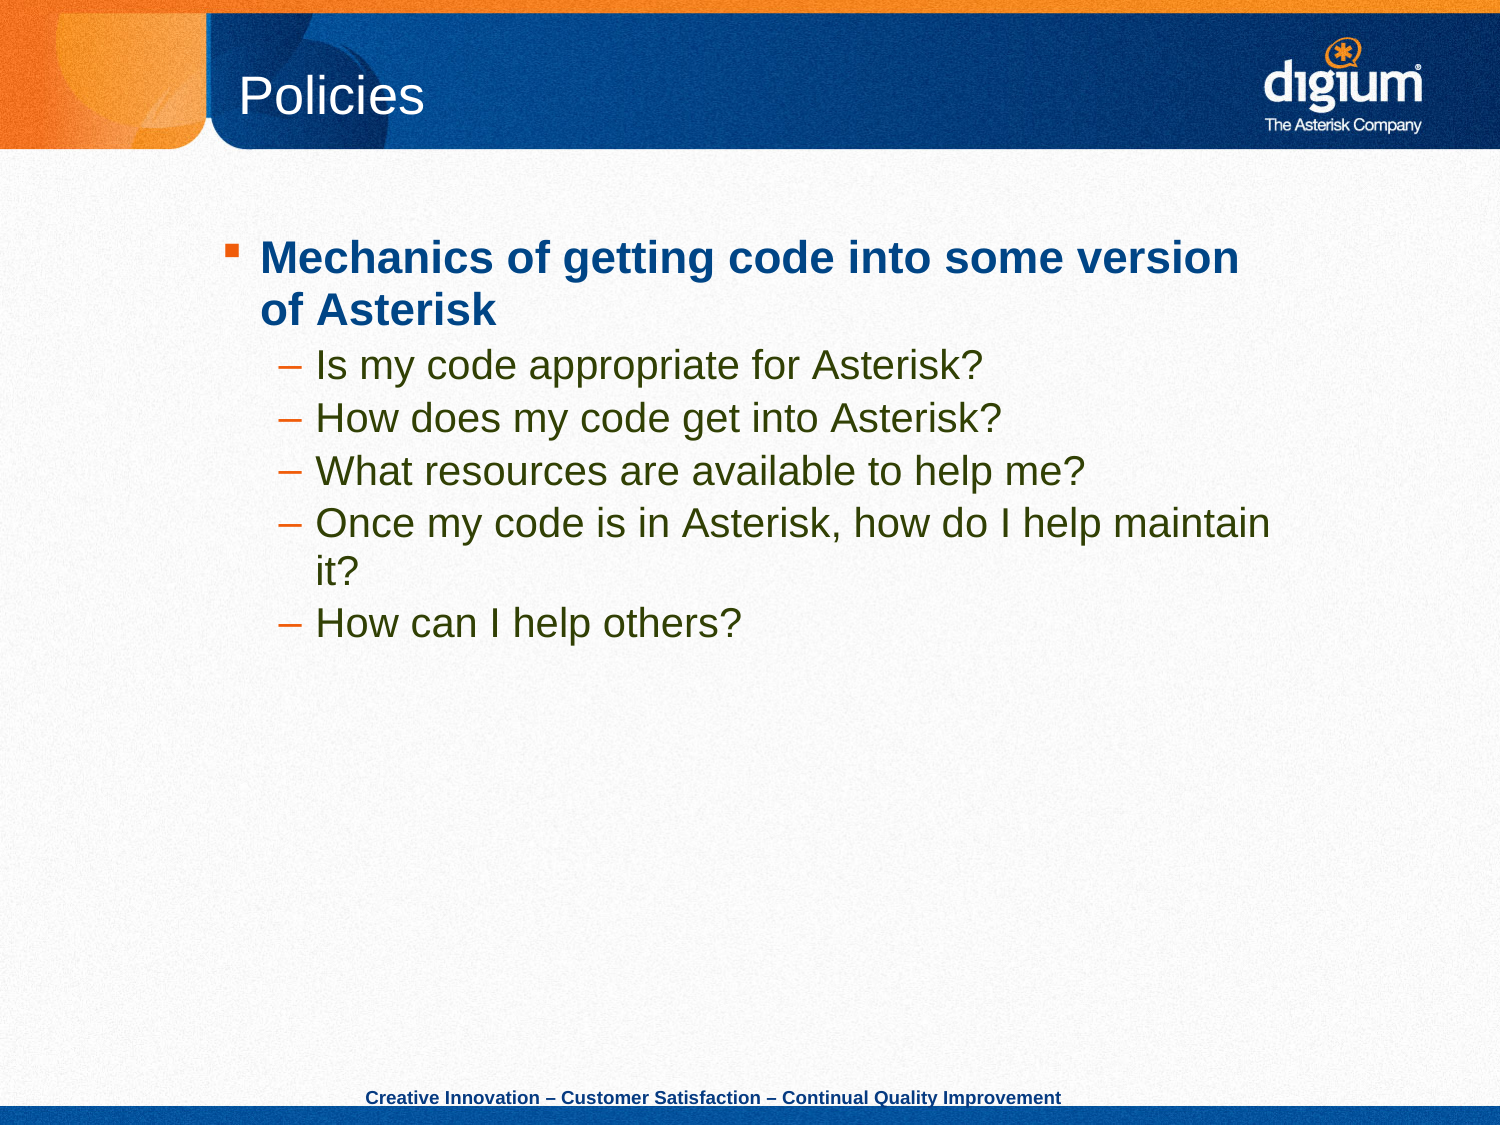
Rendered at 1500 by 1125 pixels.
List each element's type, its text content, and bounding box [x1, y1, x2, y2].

list Mechanics of getting code into some version of Asterisk Is my code appropriate for Asterisk? How does my code get into Asterisk? What resources are available to help me? Once my code is in Asterisk, how do I help maintain it? How can I help others? [206, 224, 1301, 967]
title Policies [238, 27, 1243, 127]
picture [0, 0, 1500, 1125]
